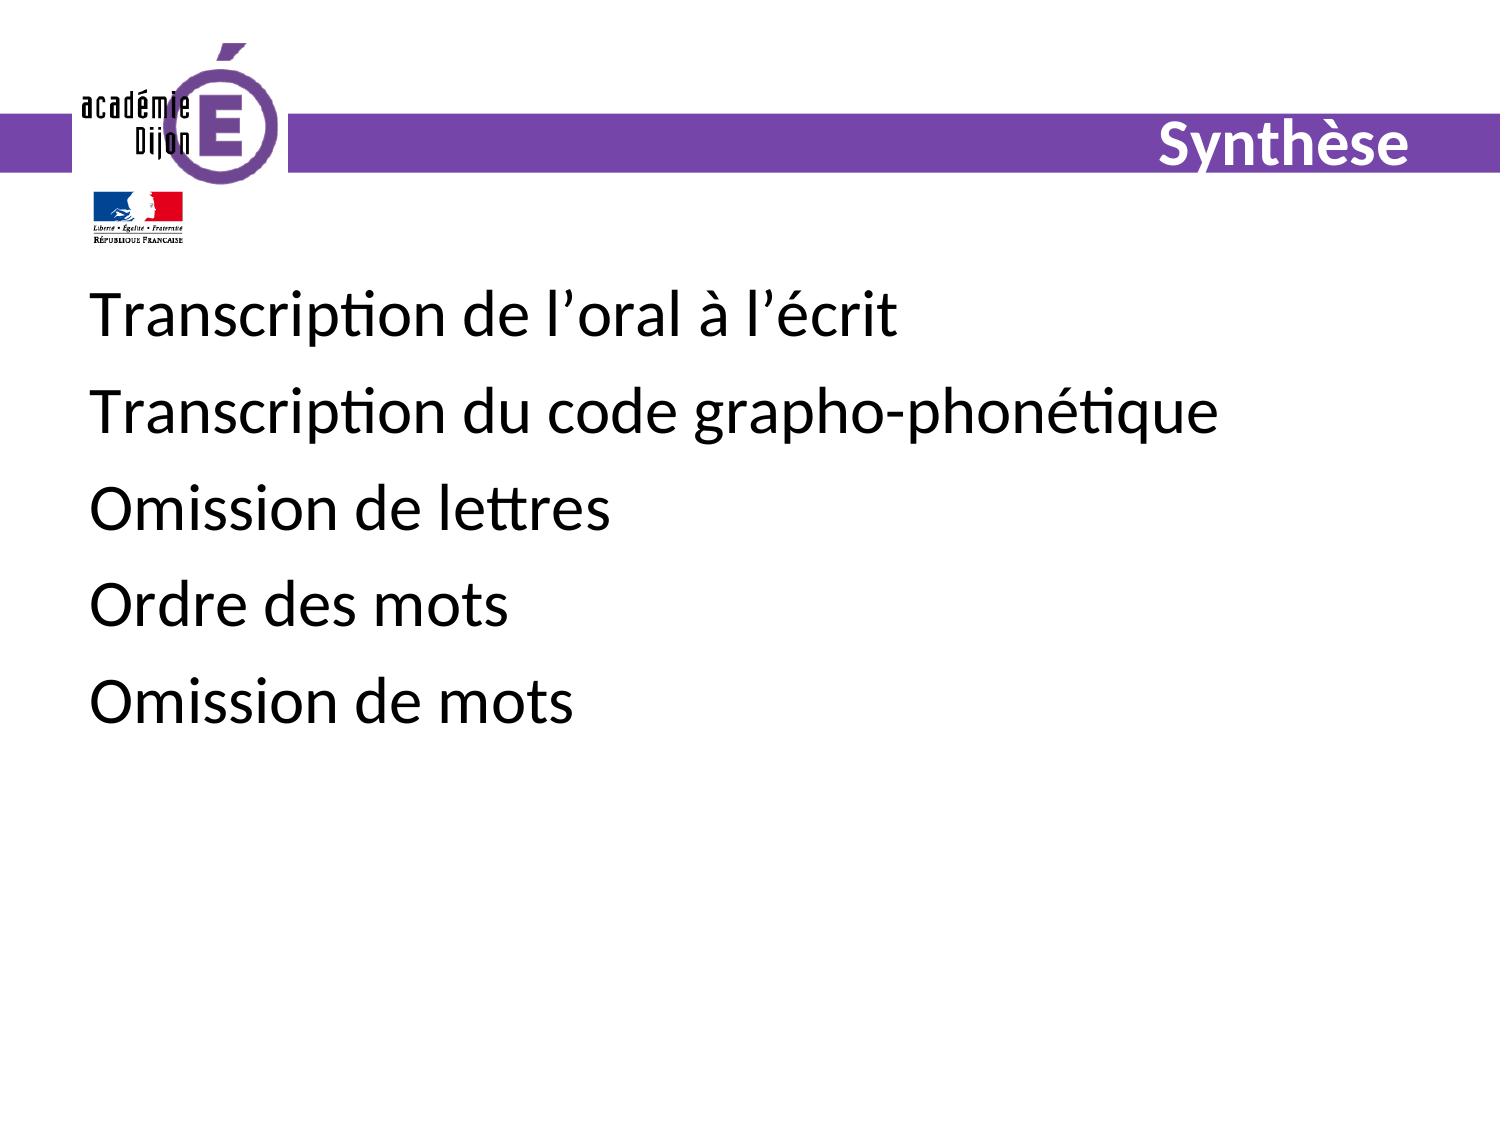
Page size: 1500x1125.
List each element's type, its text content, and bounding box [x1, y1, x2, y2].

picture [82, 43, 278, 243]
text_box Transcription de l’oral à l’écrit Transcription du code grapho-phonétique Omission de lettres Ordre des mots Omission de mots [75, 262, 1426, 1005]
text_box Synthèse [360, 45, 1426, 233]
